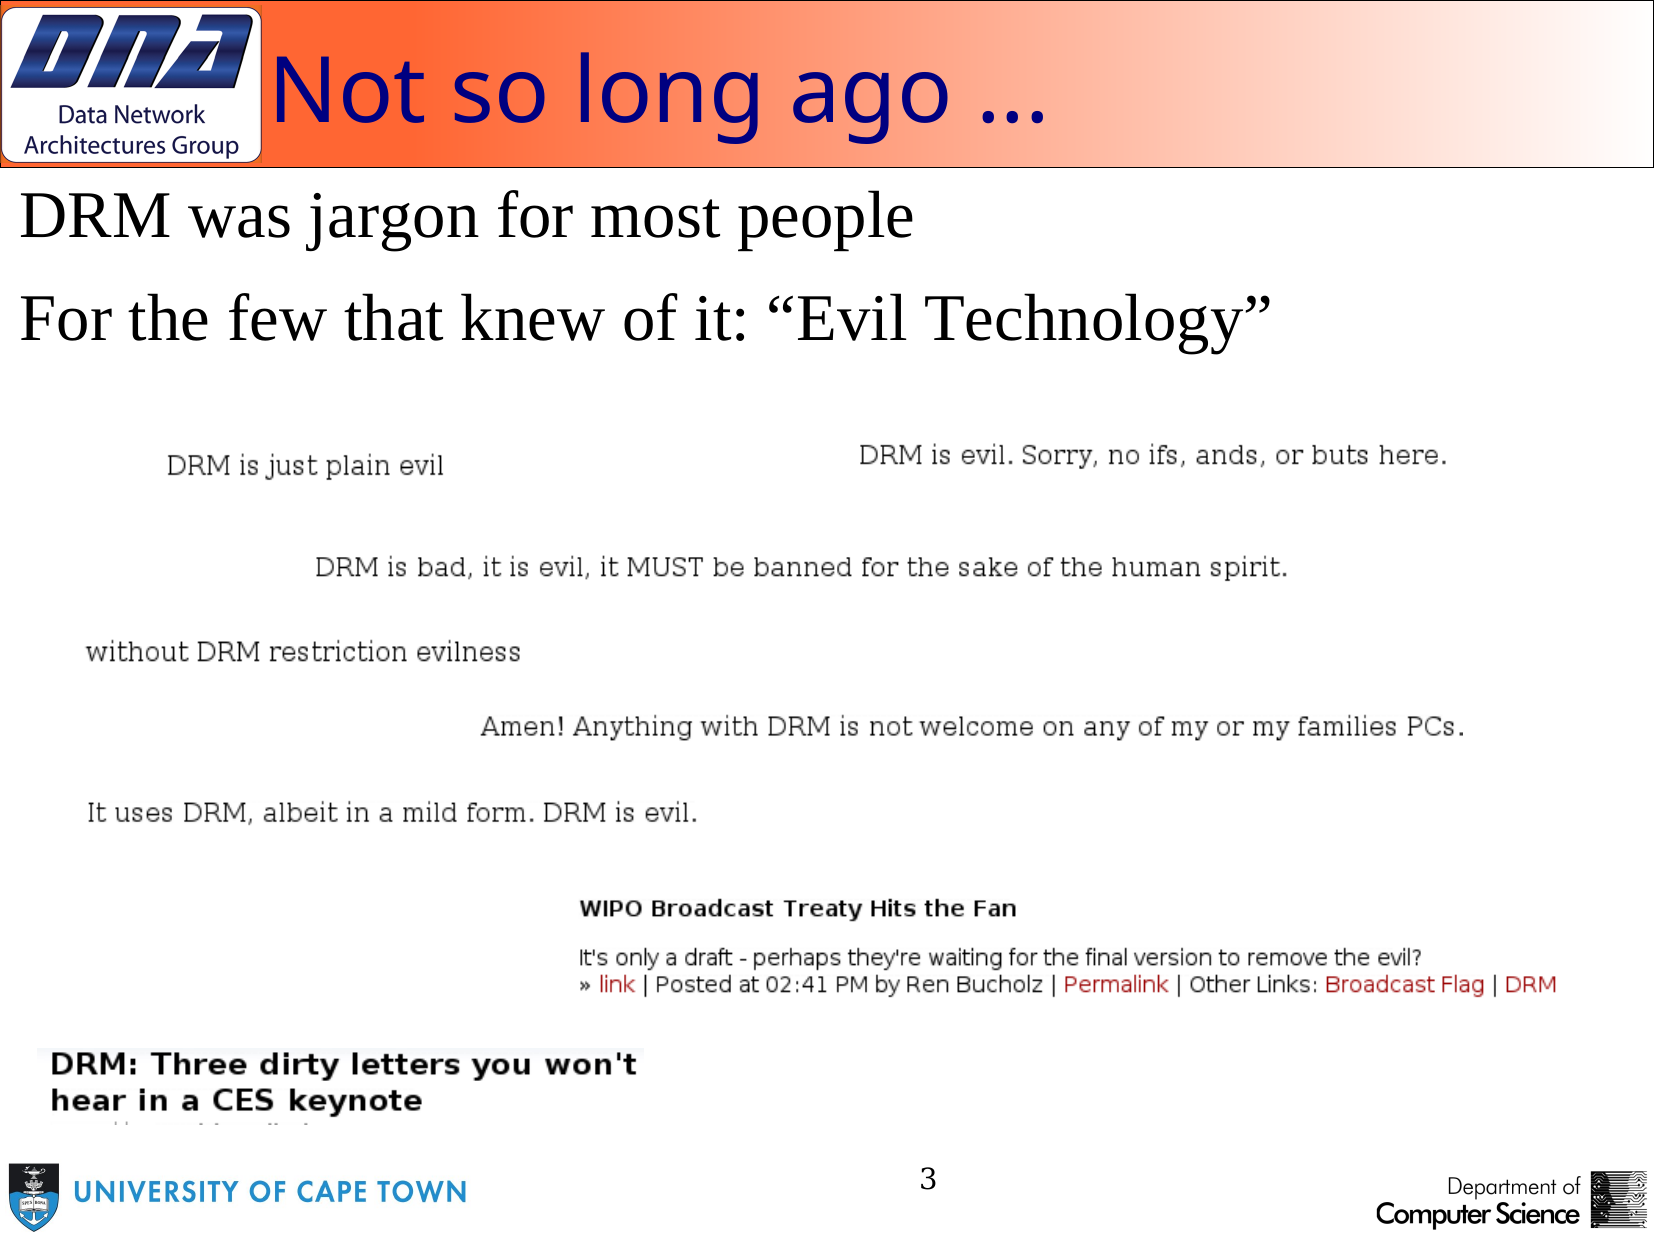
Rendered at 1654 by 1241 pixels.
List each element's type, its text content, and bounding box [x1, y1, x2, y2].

title Not so long ago ... [268, 11, 1654, 163]
picture [79, 637, 526, 668]
picture [159, 449, 451, 485]
picture [845, 428, 1463, 488]
picture [309, 534, 1313, 601]
picture [0, 5, 262, 163]
picture [562, 885, 1593, 1013]
list DRM was jargon for most people For the few that knew of it: “Evil Technology” [2, 177, 1654, 1153]
picture [37, 1048, 644, 1126]
picture [75, 787, 704, 838]
picture [478, 712, 1463, 747]
picture [1368, 1159, 1654, 1235]
picture [5, 1159, 479, 1235]
